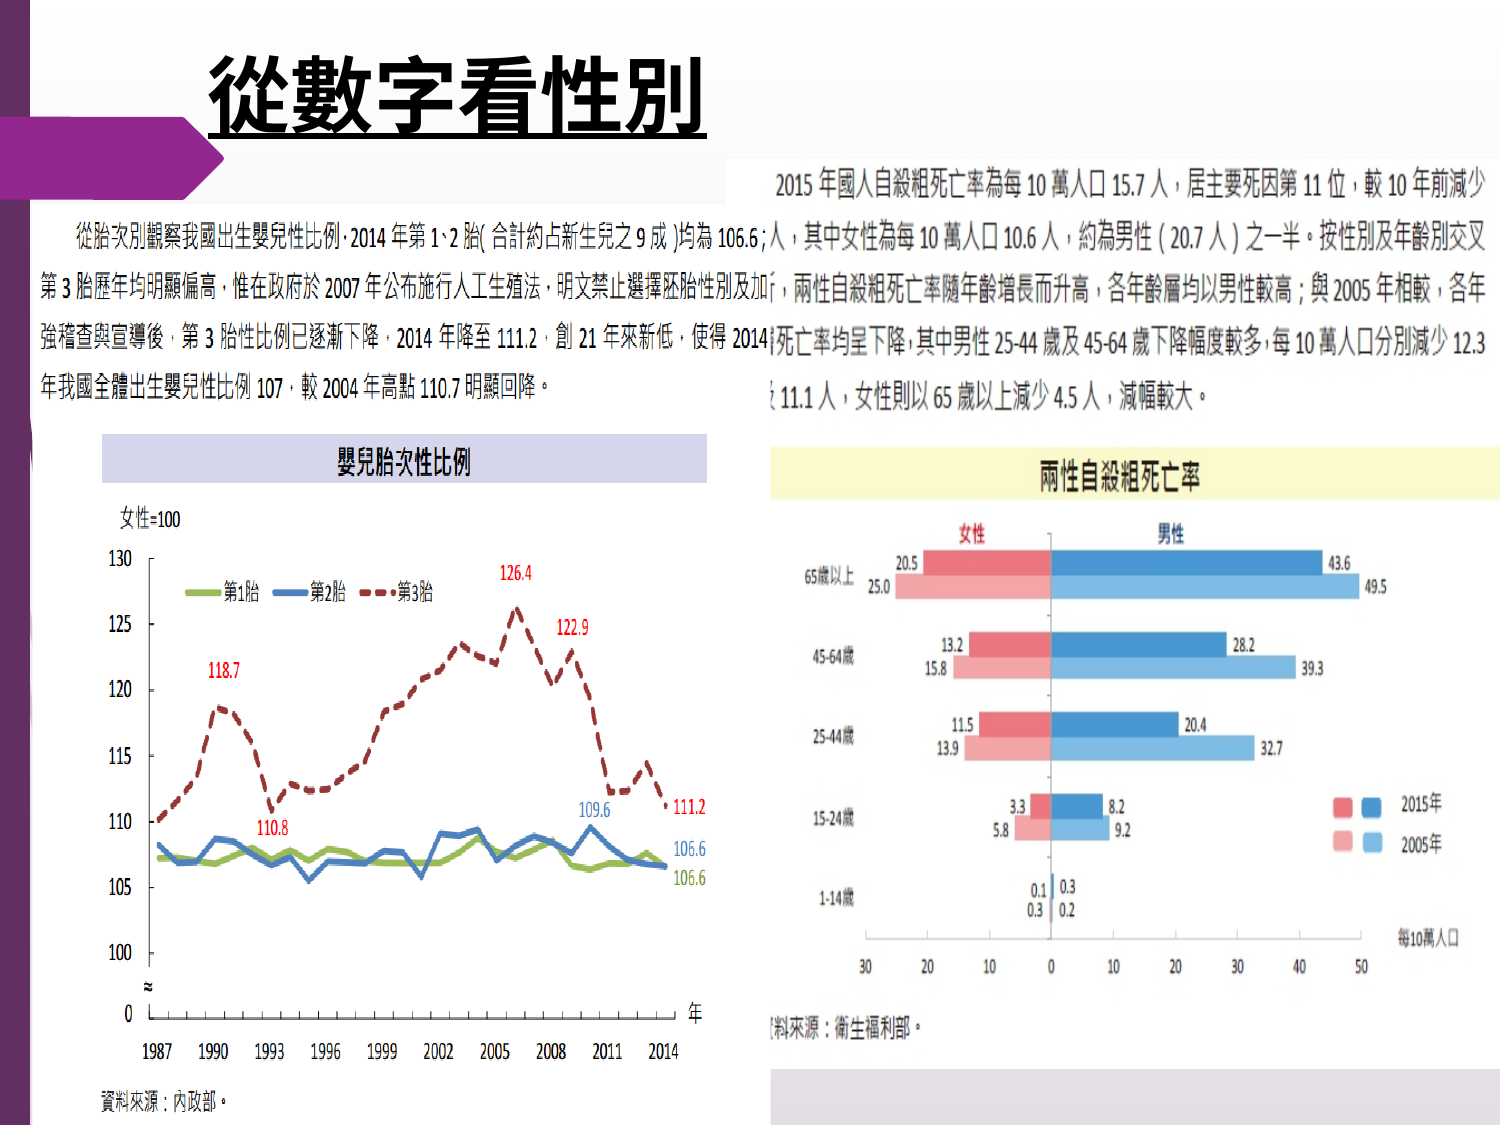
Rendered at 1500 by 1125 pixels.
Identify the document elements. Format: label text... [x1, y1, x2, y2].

text_box 從數字看性別 [192, 35, 1156, 152]
picture [32, 159, 1500, 1125]
